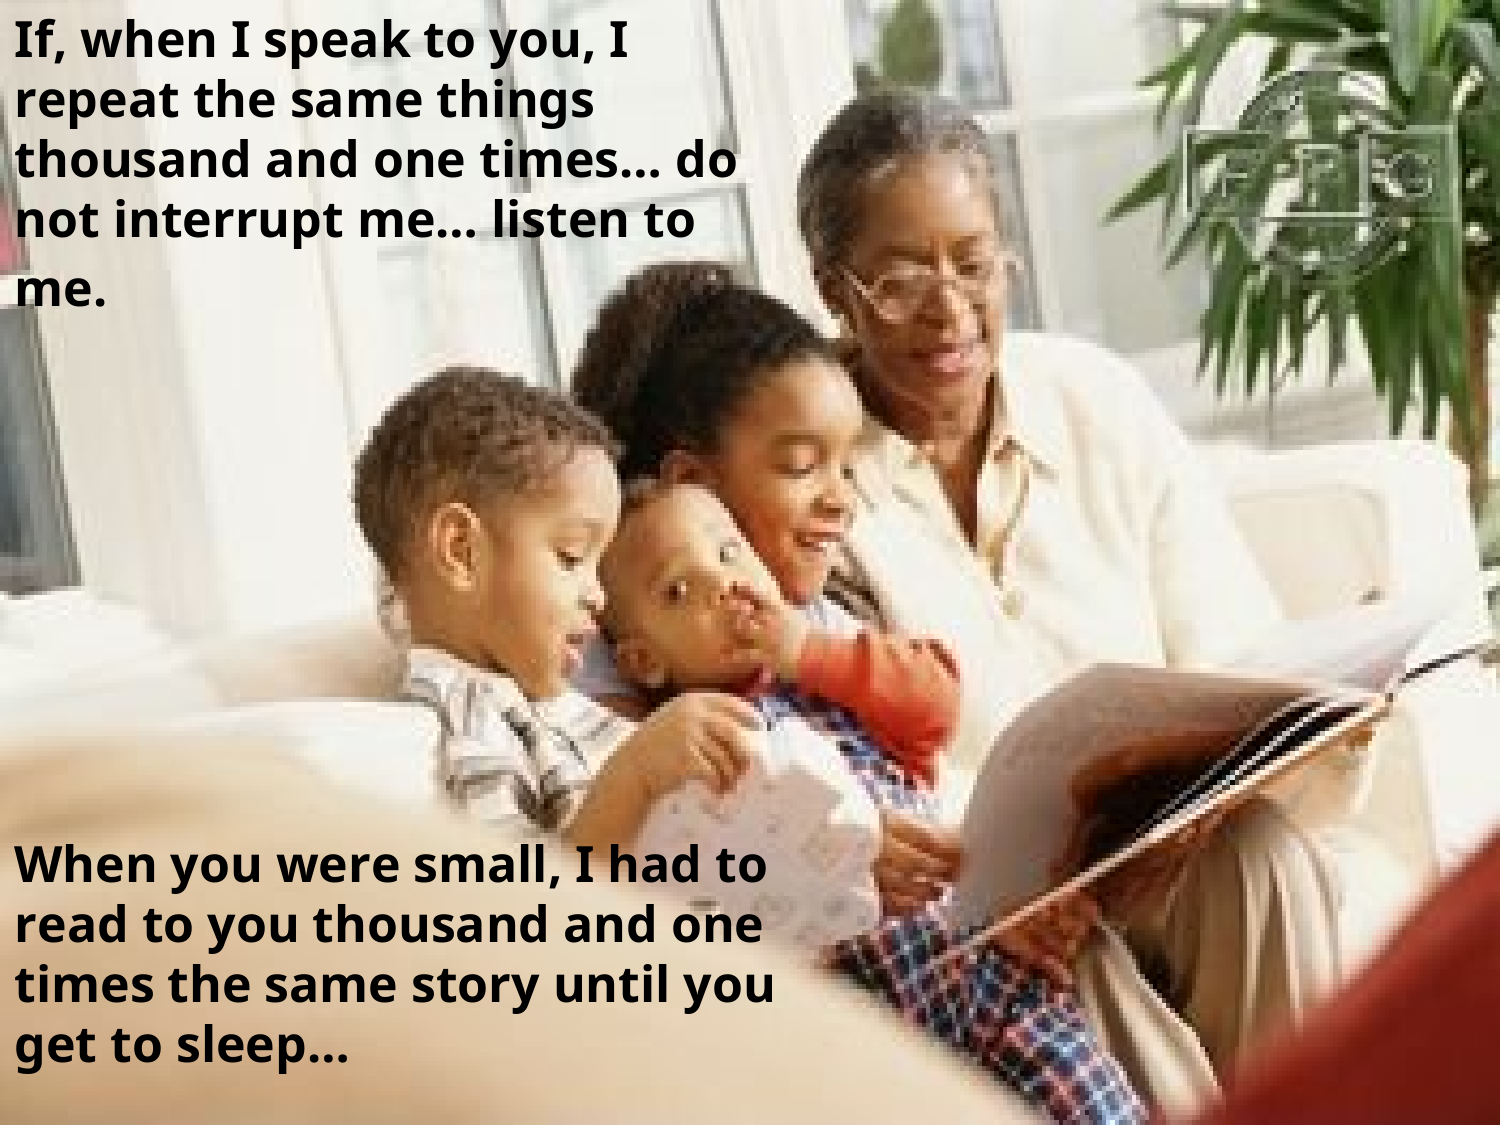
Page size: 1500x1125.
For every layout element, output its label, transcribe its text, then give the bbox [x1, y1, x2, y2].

text_box When you were small, I had to read to you thousand and one times the same story until you get to sleep… [0, 824, 863, 1081]
picture [0, 0, 1500, 1125]
text_box If, when I speak to you, I repeat the same things thousand and one times… do not interrupt me… listen to me. [0, 0, 763, 326]
